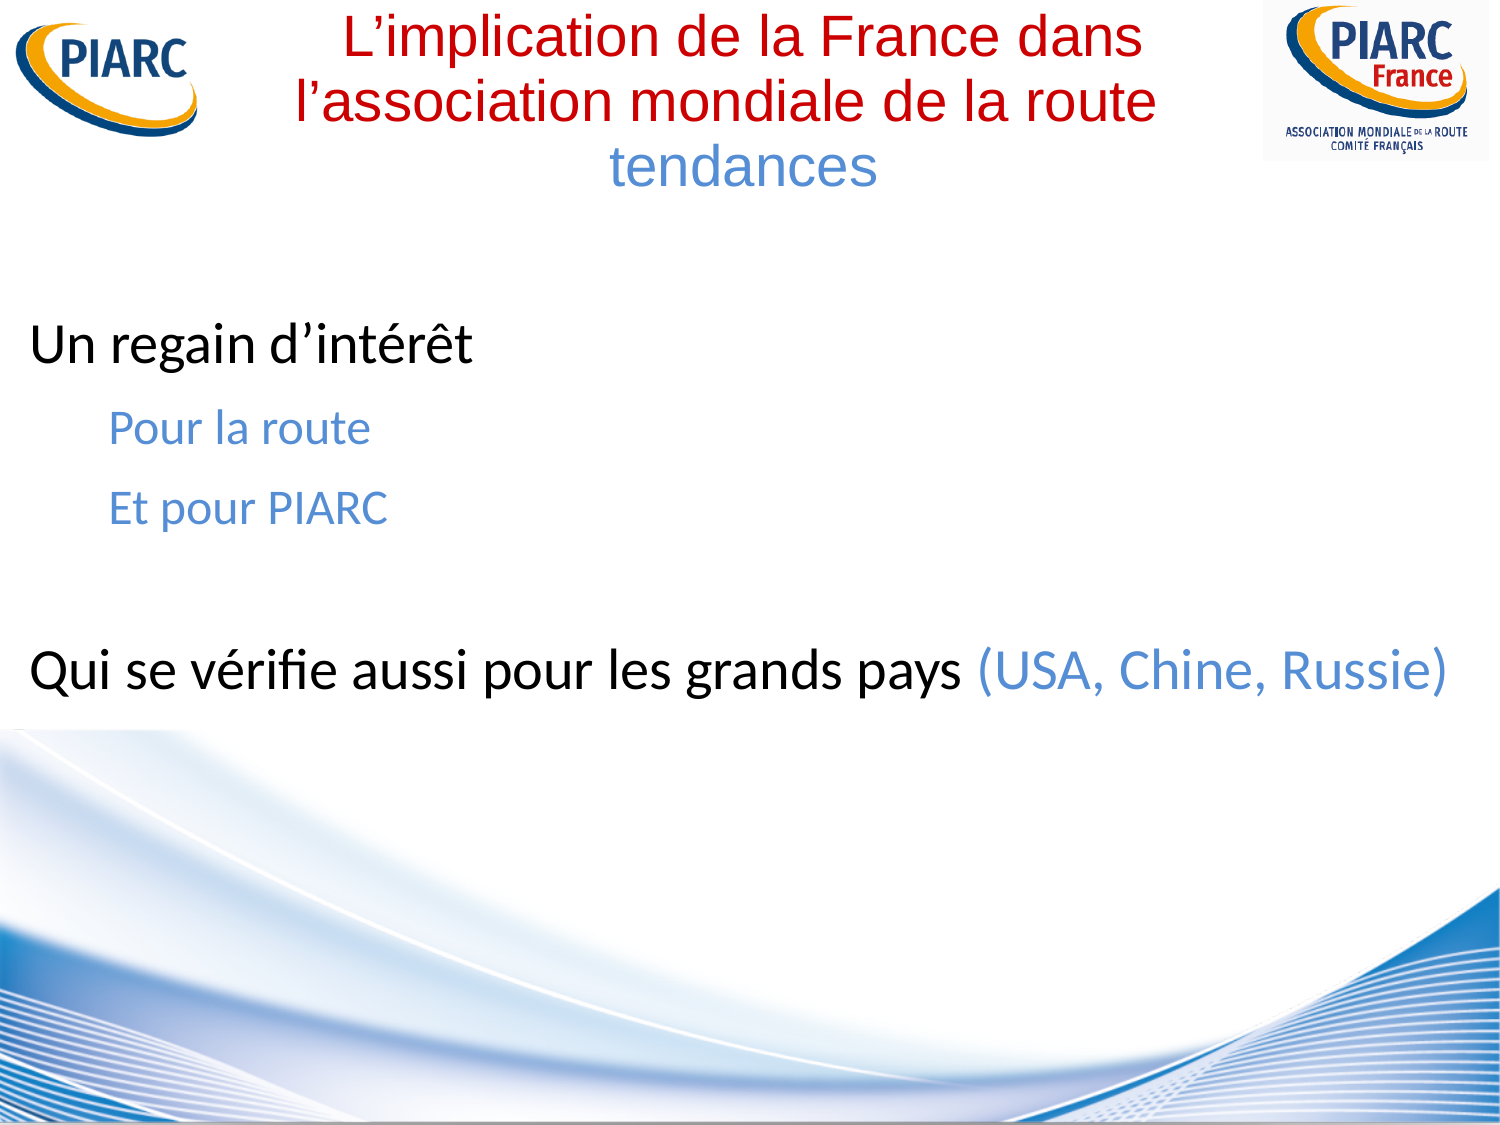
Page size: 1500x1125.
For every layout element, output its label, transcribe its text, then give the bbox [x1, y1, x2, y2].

picture [0, 708, 1500, 1125]
list Un regain d’intérêt Pour la route Et pour PIARC Qui se vérifie aussi pour les grands pays (USA, Chine, Russie) [29, 231, 1471, 1005]
picture [0, 0, 237, 184]
title L’implication de la France dans l’association mondiale de la route tendances [194, 3, 1294, 199]
picture [1263, 0, 1489, 161]
